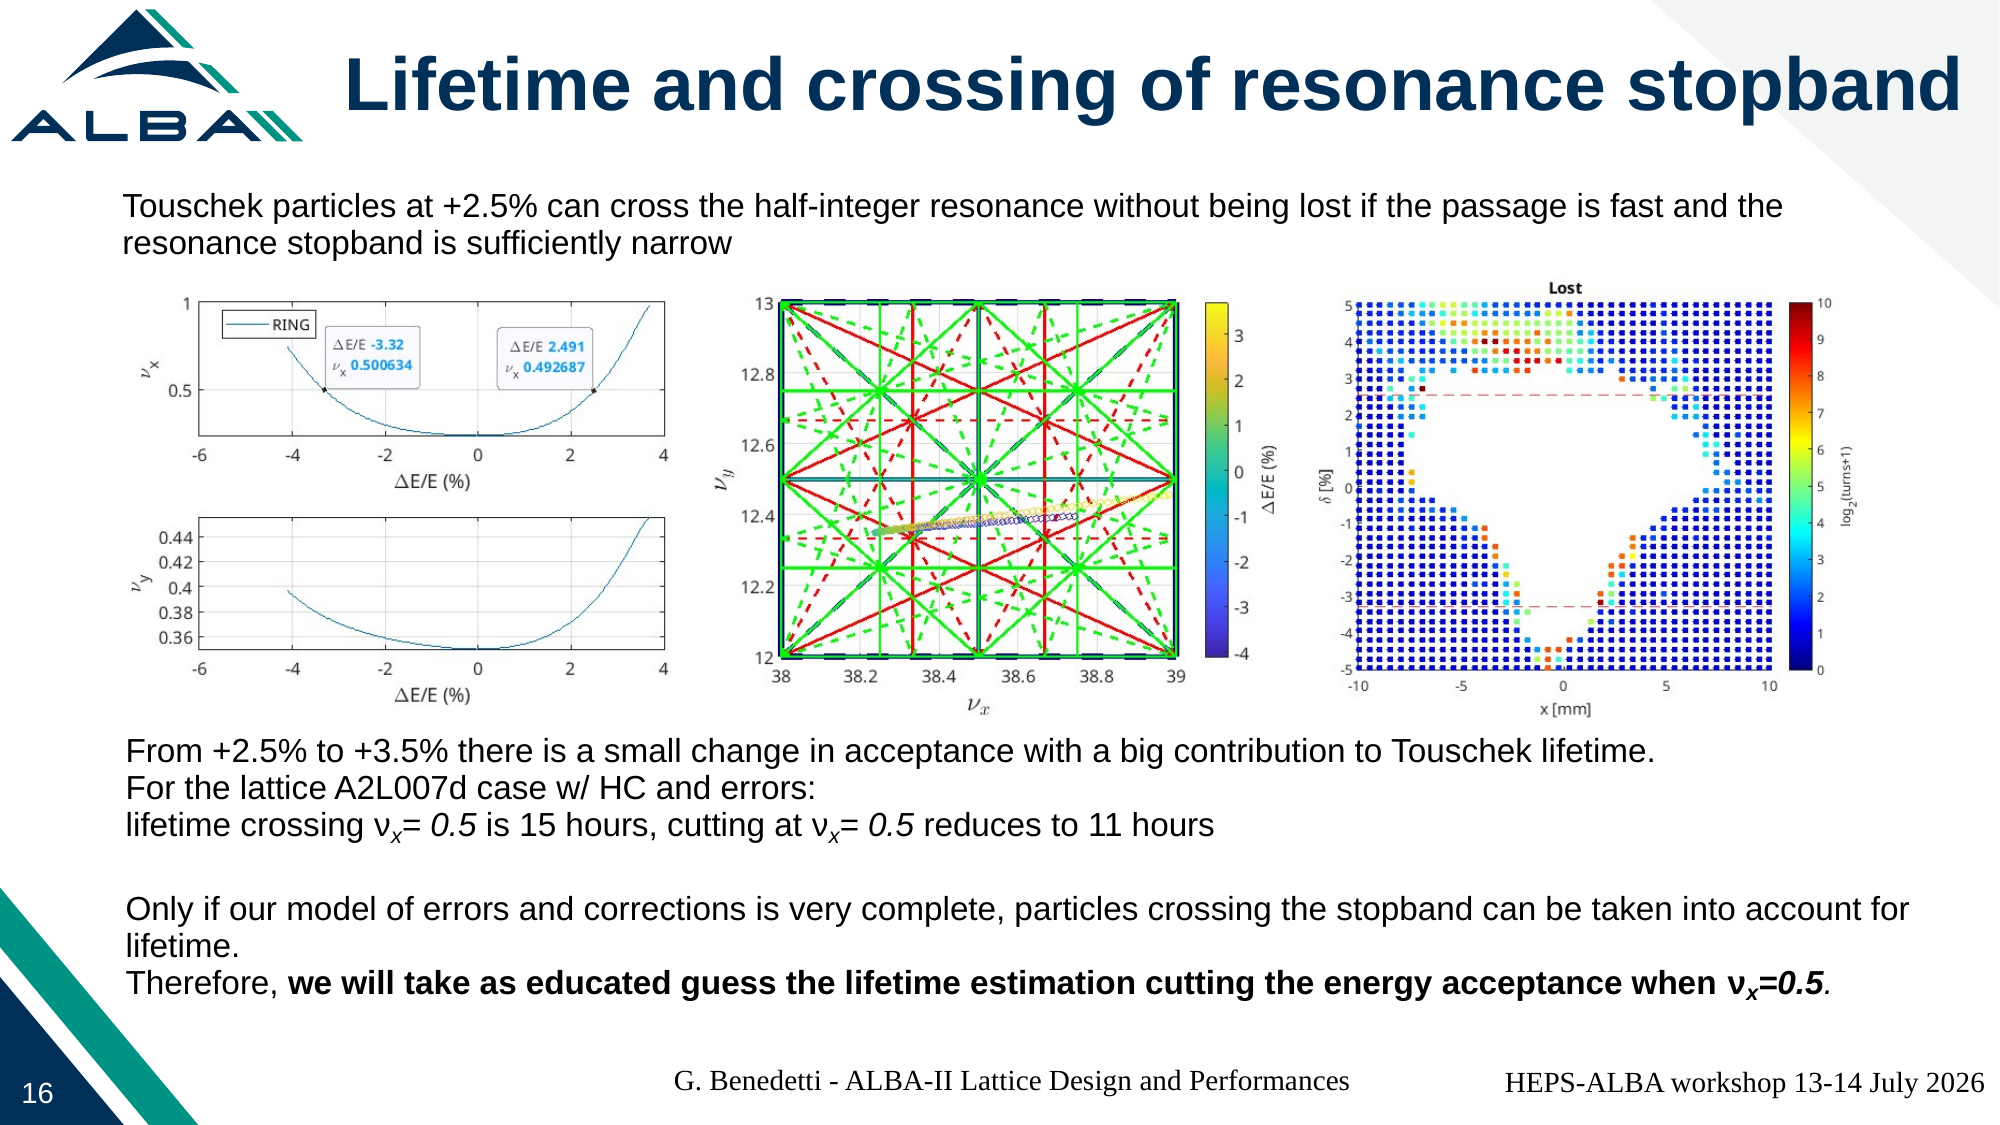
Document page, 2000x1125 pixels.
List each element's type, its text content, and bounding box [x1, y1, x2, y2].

text_box From +2.5% to +3.5% there is a small change in acceptance with a big contribution to Touschek lifetime. For the lattice A2L007d case w/ HC and errors: lifetime crossing νx= 0.5 is 15 hours, cutting at νx= 0.5 reduces to 11 hours Only if our model of errors and corrections is very complete, particles crossing the stopband can be taken into account for lifetime. Therefore, we will take as educated guess the lifetime estimation cutting the energy acceptance when νx=0.5. [110, 725, 1941, 1021]
picture [120, 269, 1891, 721]
text_box Touschek particles at +2.5% can cross the half-integer resonance without being lost if the passage is fast and the resonance stopband is sufficiently narrow [107, 179, 1893, 286]
title Lifetime and crossing of resonance stopband [315, 0, 1966, 187]
